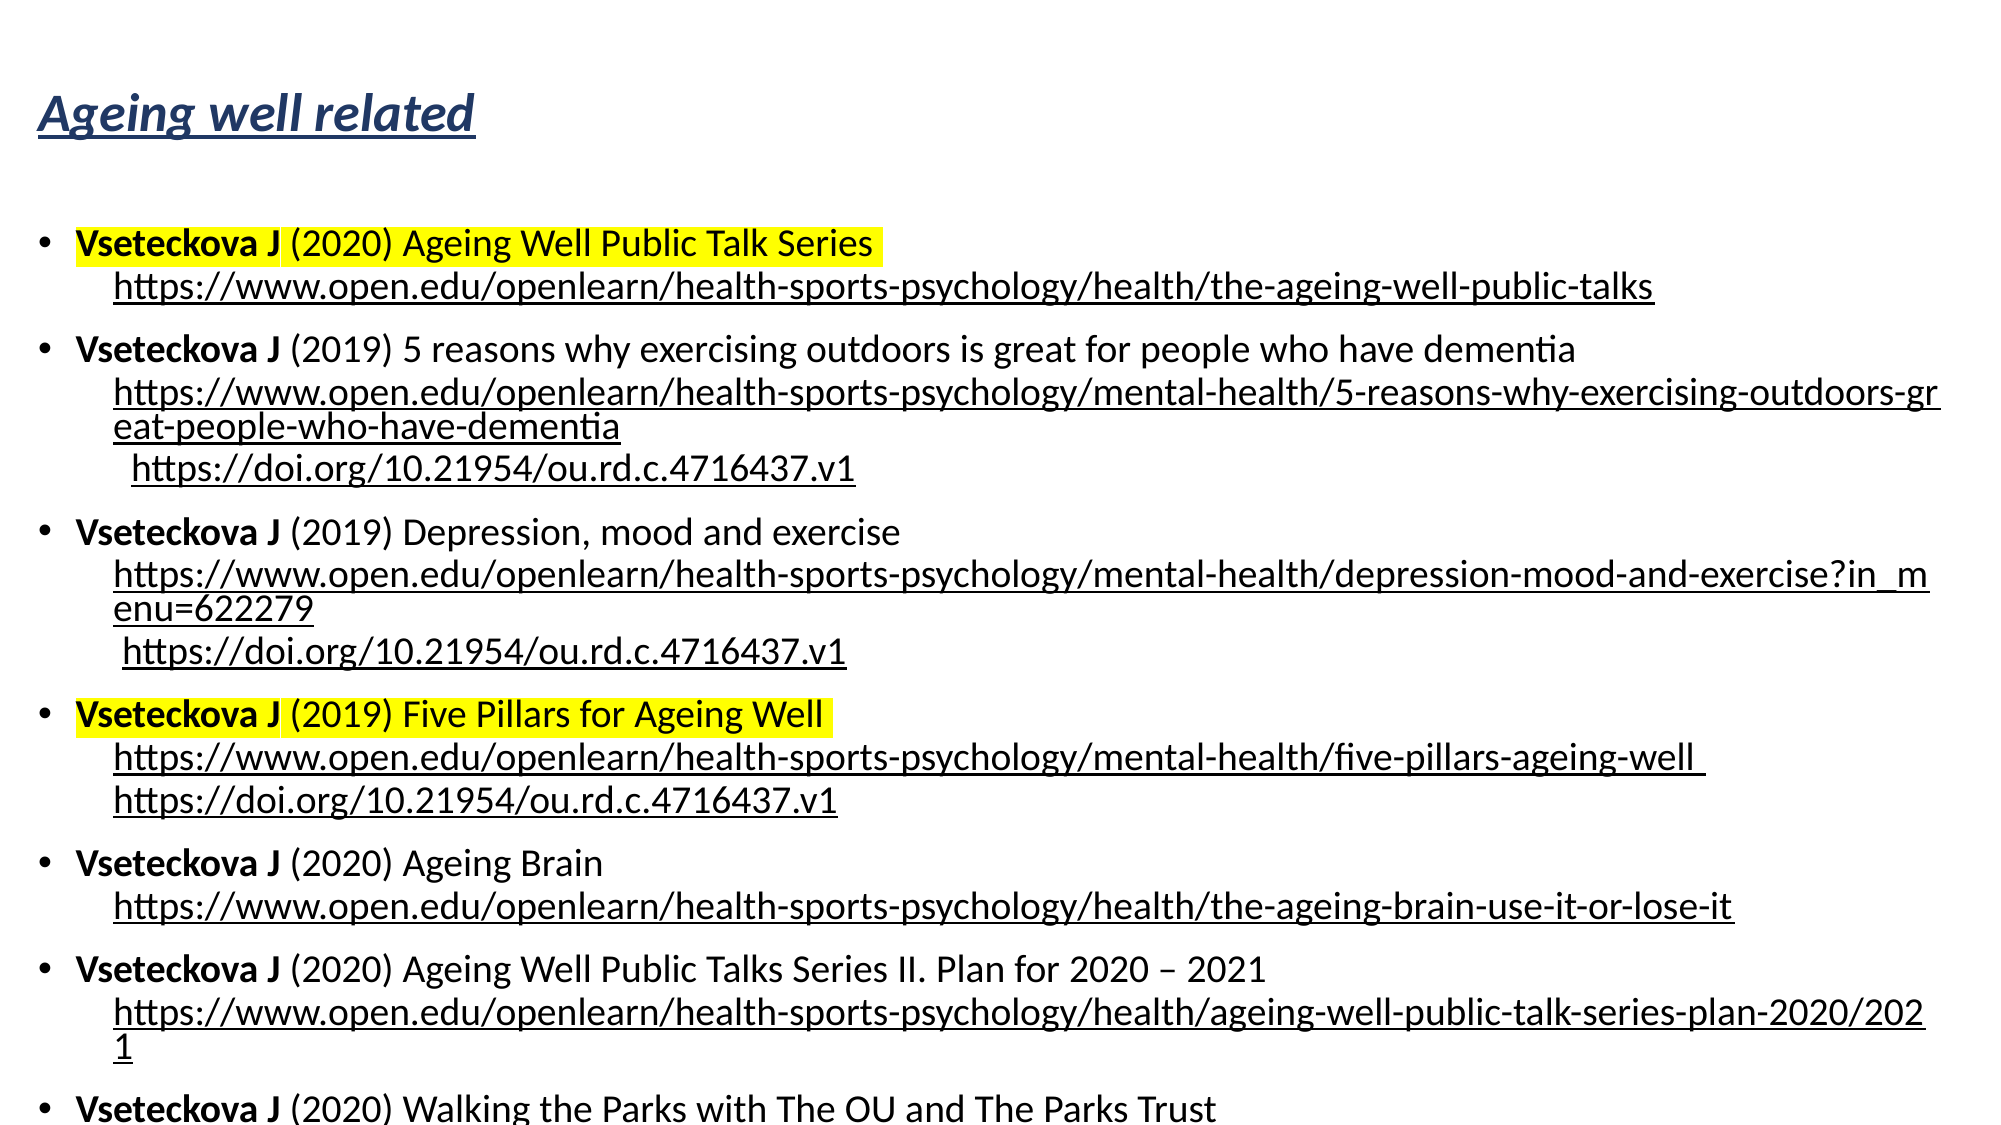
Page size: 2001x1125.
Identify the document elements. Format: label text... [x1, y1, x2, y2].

list Ageing well related Vseteckova J (2020) Ageing Well Public Talk Series https://www.open.edu/openlearn/health-sports-psychology/health/the-ageing-well-public-talks Vseteckova J (2019) 5 reasons why exercising outdoors is great for people who have dementia https://www.open.edu/openlearn/health-sports-psychology/mental-health/5-reasons-why-exercising-outdoors-great-people-who-have-dementia https://doi.org/10.21954/ou.rd.c.4716437.v1 Vseteckova J (2019) Depression, mood and exercise https://www.open.edu/openlearn/health-sports-psychology/mental-health/depression-mood-and-exercise?in_menu=622279 https://doi.org/10.21954/ou.rd.c.4716437.v1 Vseteckova J (2019) Five Pillars for Ageing Well https://www.open.edu/openlearn/health-sports-psychology/mental-health/five-pillars-ageing-well https://doi.org/10.21954/ou.rd.c.4716437.v1 Vseteckova J (2020) Ageing Brain https://www.open.edu/openlearn/health-sports-psychology/health/the-ageing-brain-use-it-or-lose-it Vseteckova J (2020) Ageing Well Public Talks Series II. Plan for 2020 – 2021 https://www.open.edu/openlearn/health-sports-psychology/health/ageing-well-public-talk-series-plan-2020/2021 Vseteckova J (2020) Walking the Parks with The OU and The Parks Trust https://www.open.edu/openlearn/health-sports-psychology/social-care-social-work/keep-me-walking-people-living-dementia-and-outdoor-environments [23, 87, 1960, 1099]
